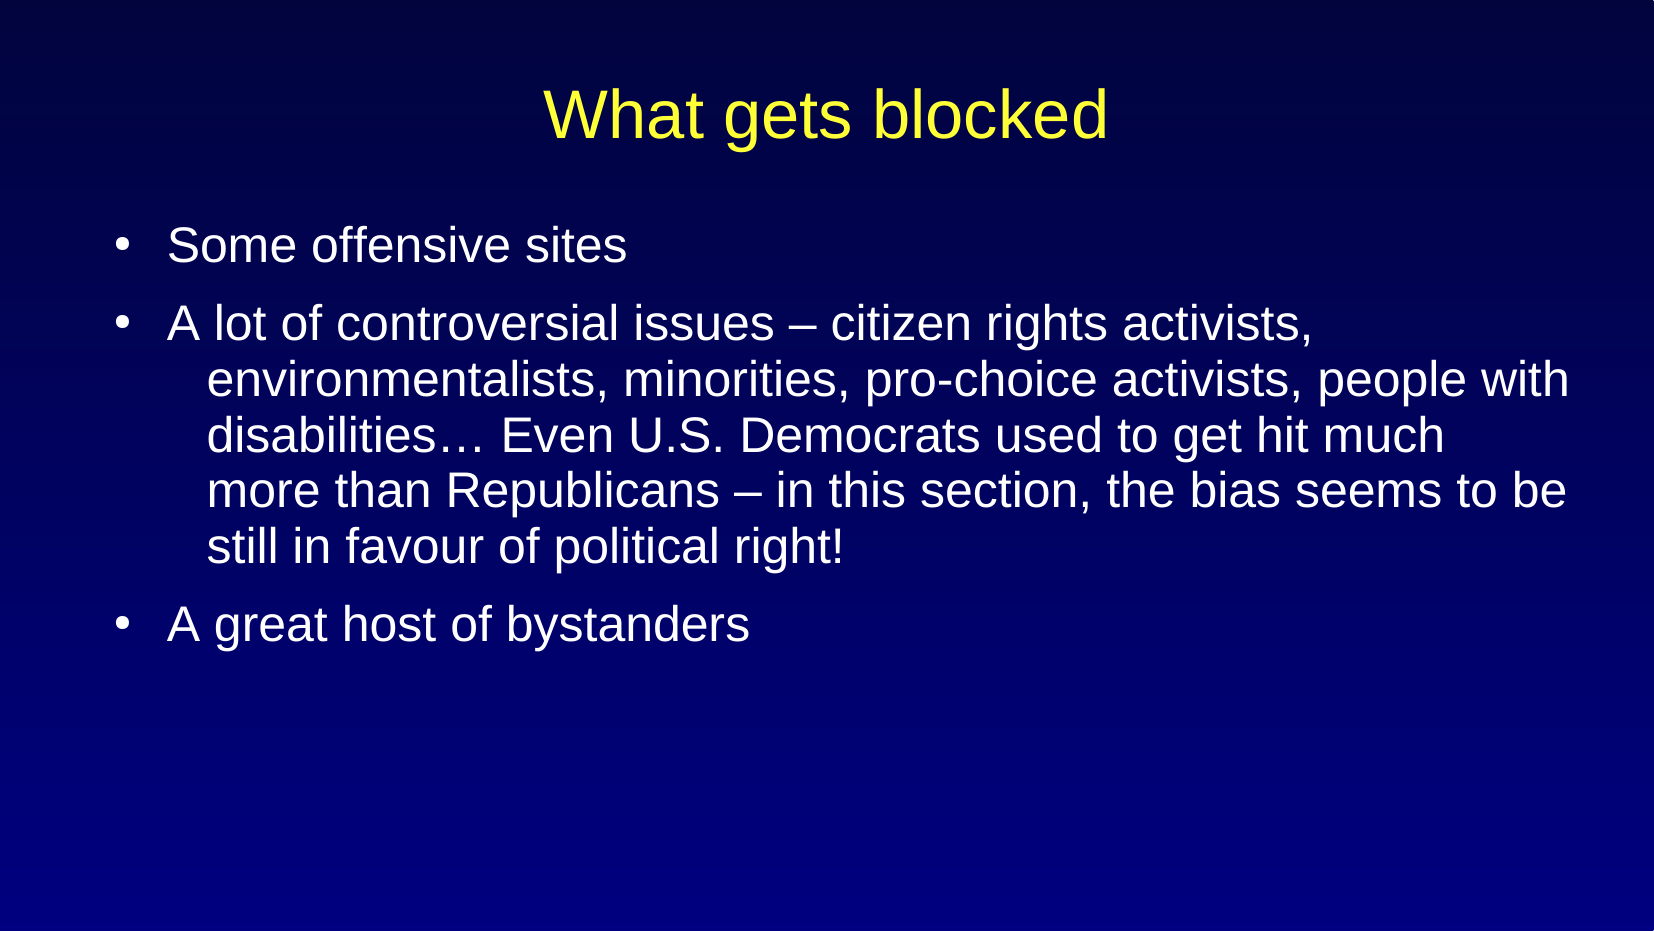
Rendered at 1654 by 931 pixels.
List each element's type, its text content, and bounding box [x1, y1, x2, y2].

list Some offensive sites A lot of controversial issues – citizen rights activists, environmentalists, minorities, pro-choice activists, people with disabilities… Even U.S. Democrats used to get hit much more than Republicans – in this section, the bias seems to be still in favour of political right! A great host of bystanders [82, 217, 1571, 758]
title What gets blocked [82, 37, 1571, 193]
